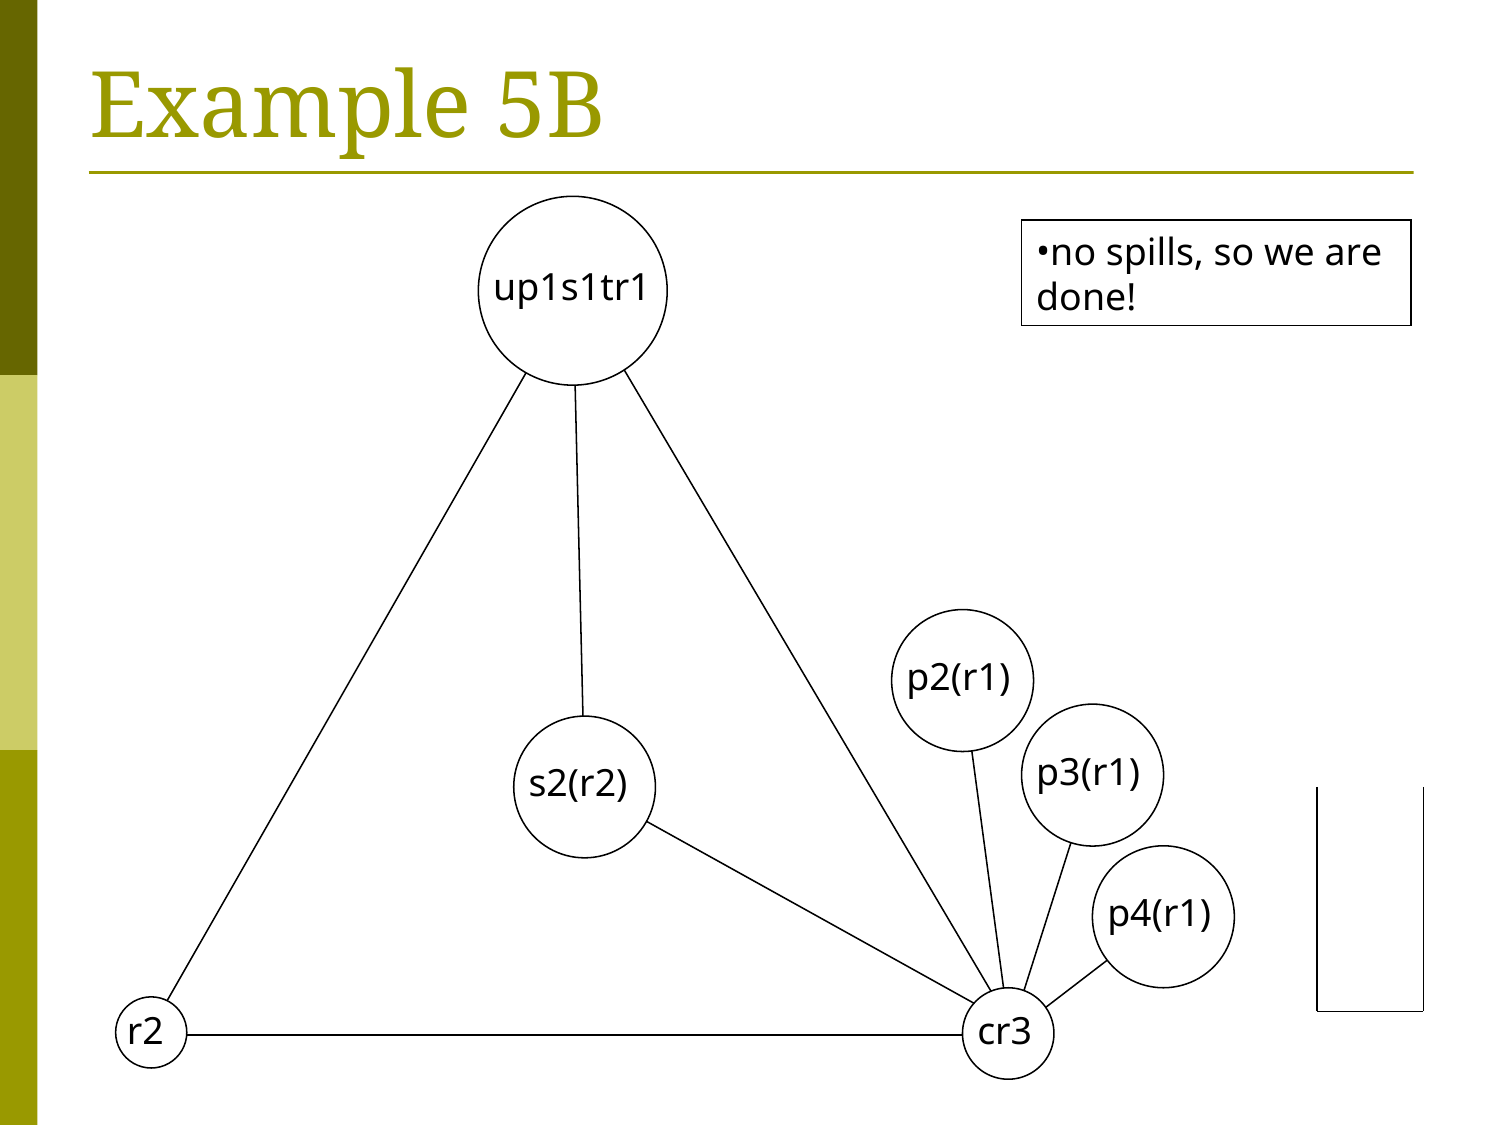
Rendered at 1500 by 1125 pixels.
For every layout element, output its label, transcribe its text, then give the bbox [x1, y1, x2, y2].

title Example 5B [75, 45, 1426, 173]
text_box [901, 609, 1025, 645]
text_box [481, 316, 664, 386]
text_box [523, 716, 646, 751]
text_box [896, 706, 1029, 752]
text_box no spills, so we are done! [1021, 219, 1412, 326]
text_box [1097, 942, 1230, 988]
text_box [518, 812, 651, 858]
text_box cr3 [962, 999, 1069, 1060]
text_box [1026, 801, 1159, 847]
text_box p4(r1) [1092, 881, 1258, 942]
text_box up1s1tr1 [478, 255, 691, 316]
text_box p3(r1) [1021, 739, 1187, 801]
text_box r2 [112, 999, 195, 1060]
text_box [128, 1060, 174, 1069]
text_box [970, 1060, 1046, 1080]
text_box [1102, 845, 1225, 881]
text_box [978, 987, 1039, 999]
text_box [1031, 704, 1154, 739]
text_box p2(r1) [891, 645, 1058, 706]
text_box [485, 196, 661, 255]
text_box s2(r2) [513, 751, 668, 812]
